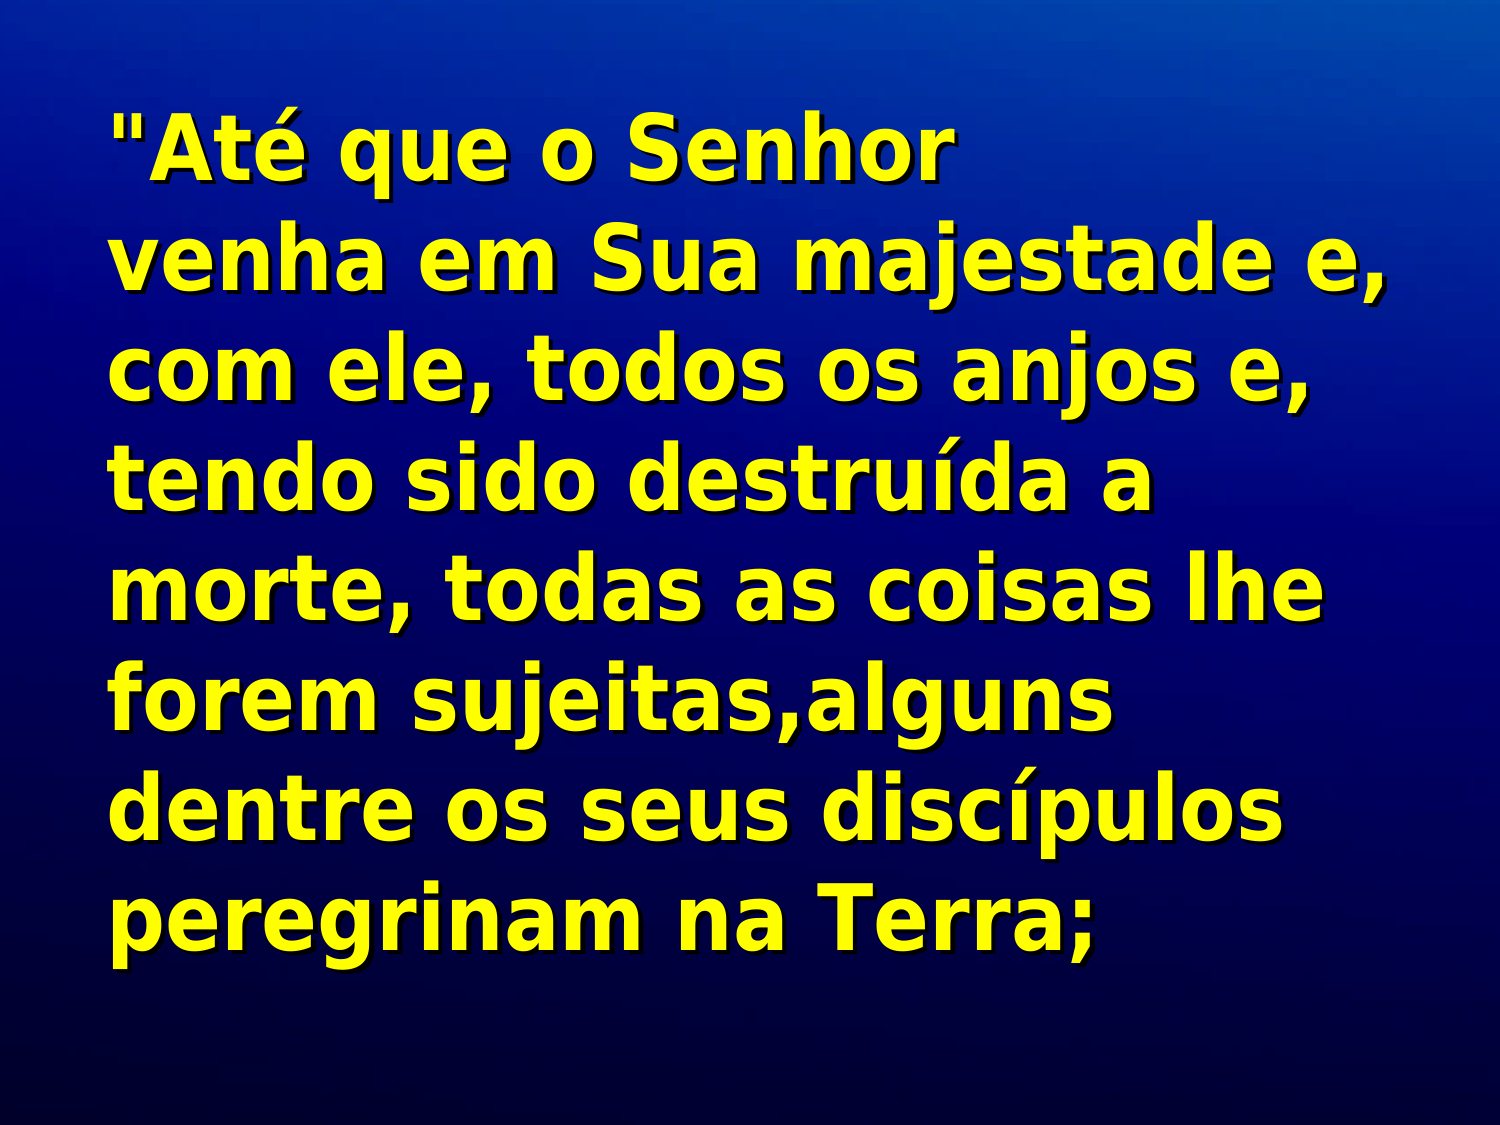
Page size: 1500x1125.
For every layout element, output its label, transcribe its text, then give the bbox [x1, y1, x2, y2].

text_box "Até que o Senhor venha em Sua majestade e, com ele, todos os anjos e, tendo sido destruída a morte, todas as coisas lhe forem sujeitas,alguns dentre os seus discípulos peregrinam na Terra; [92, 82, 1418, 1040]
picture [0, 0, 1500, 1125]
